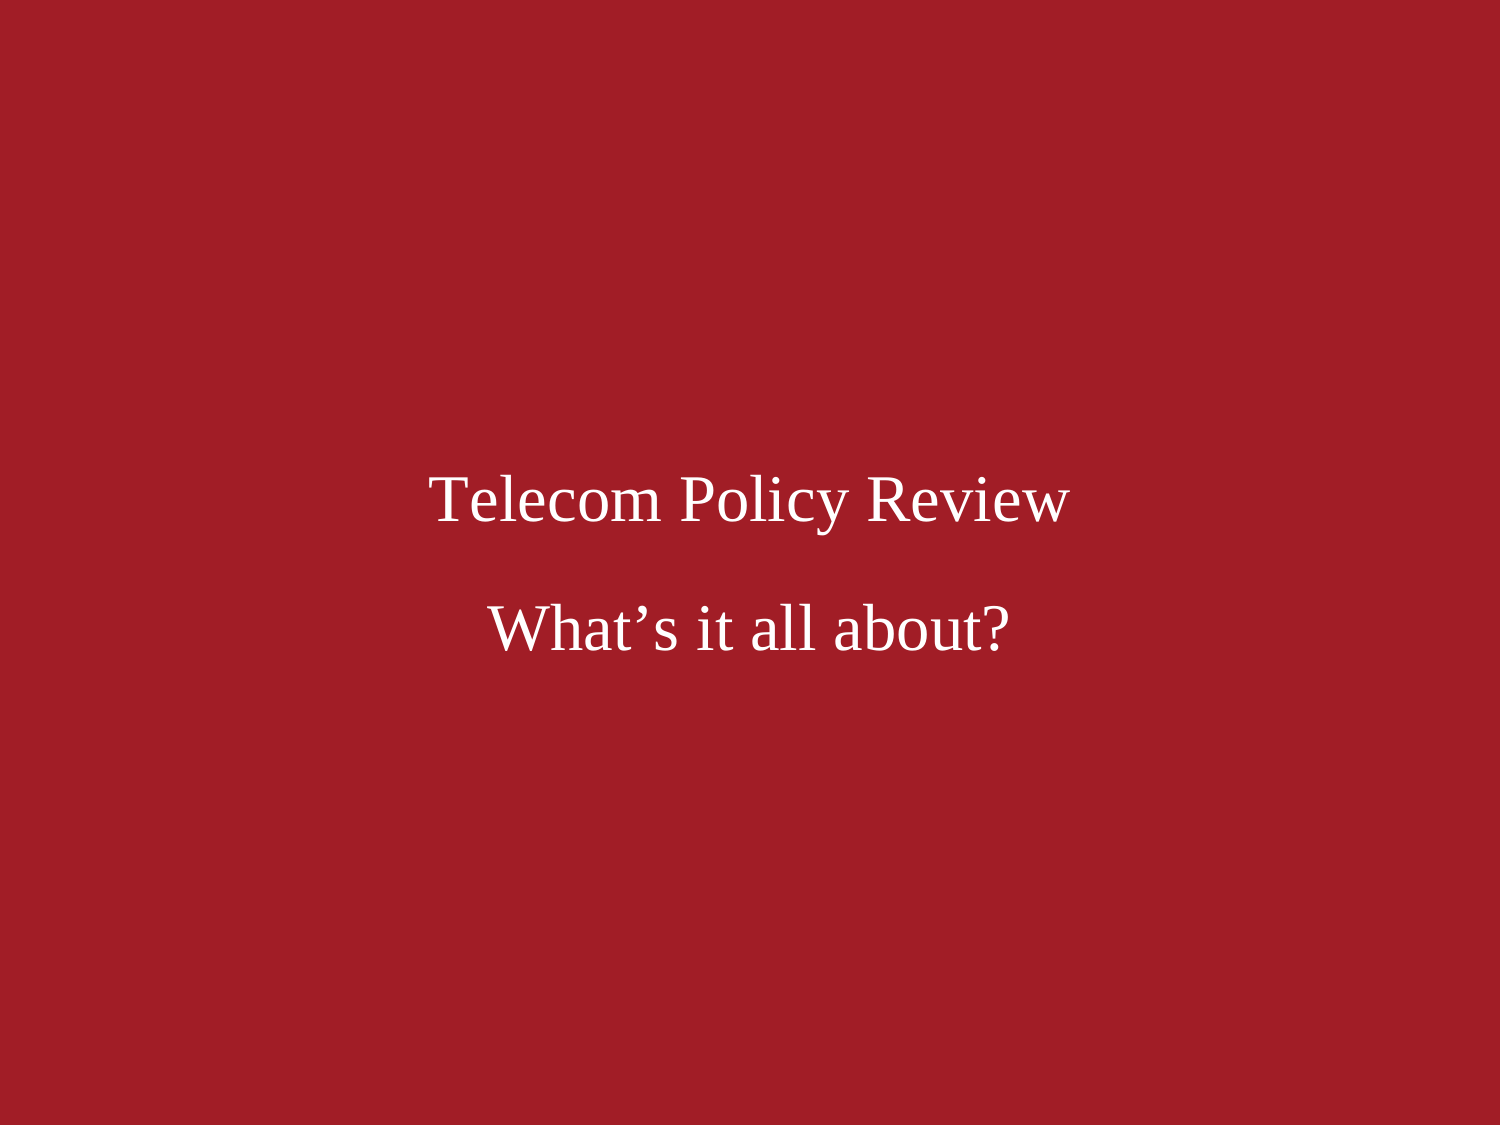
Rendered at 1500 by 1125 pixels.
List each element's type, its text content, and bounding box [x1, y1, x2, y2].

title Telecom Policy Review What’s it all about? [150, 459, 1351, 738]
